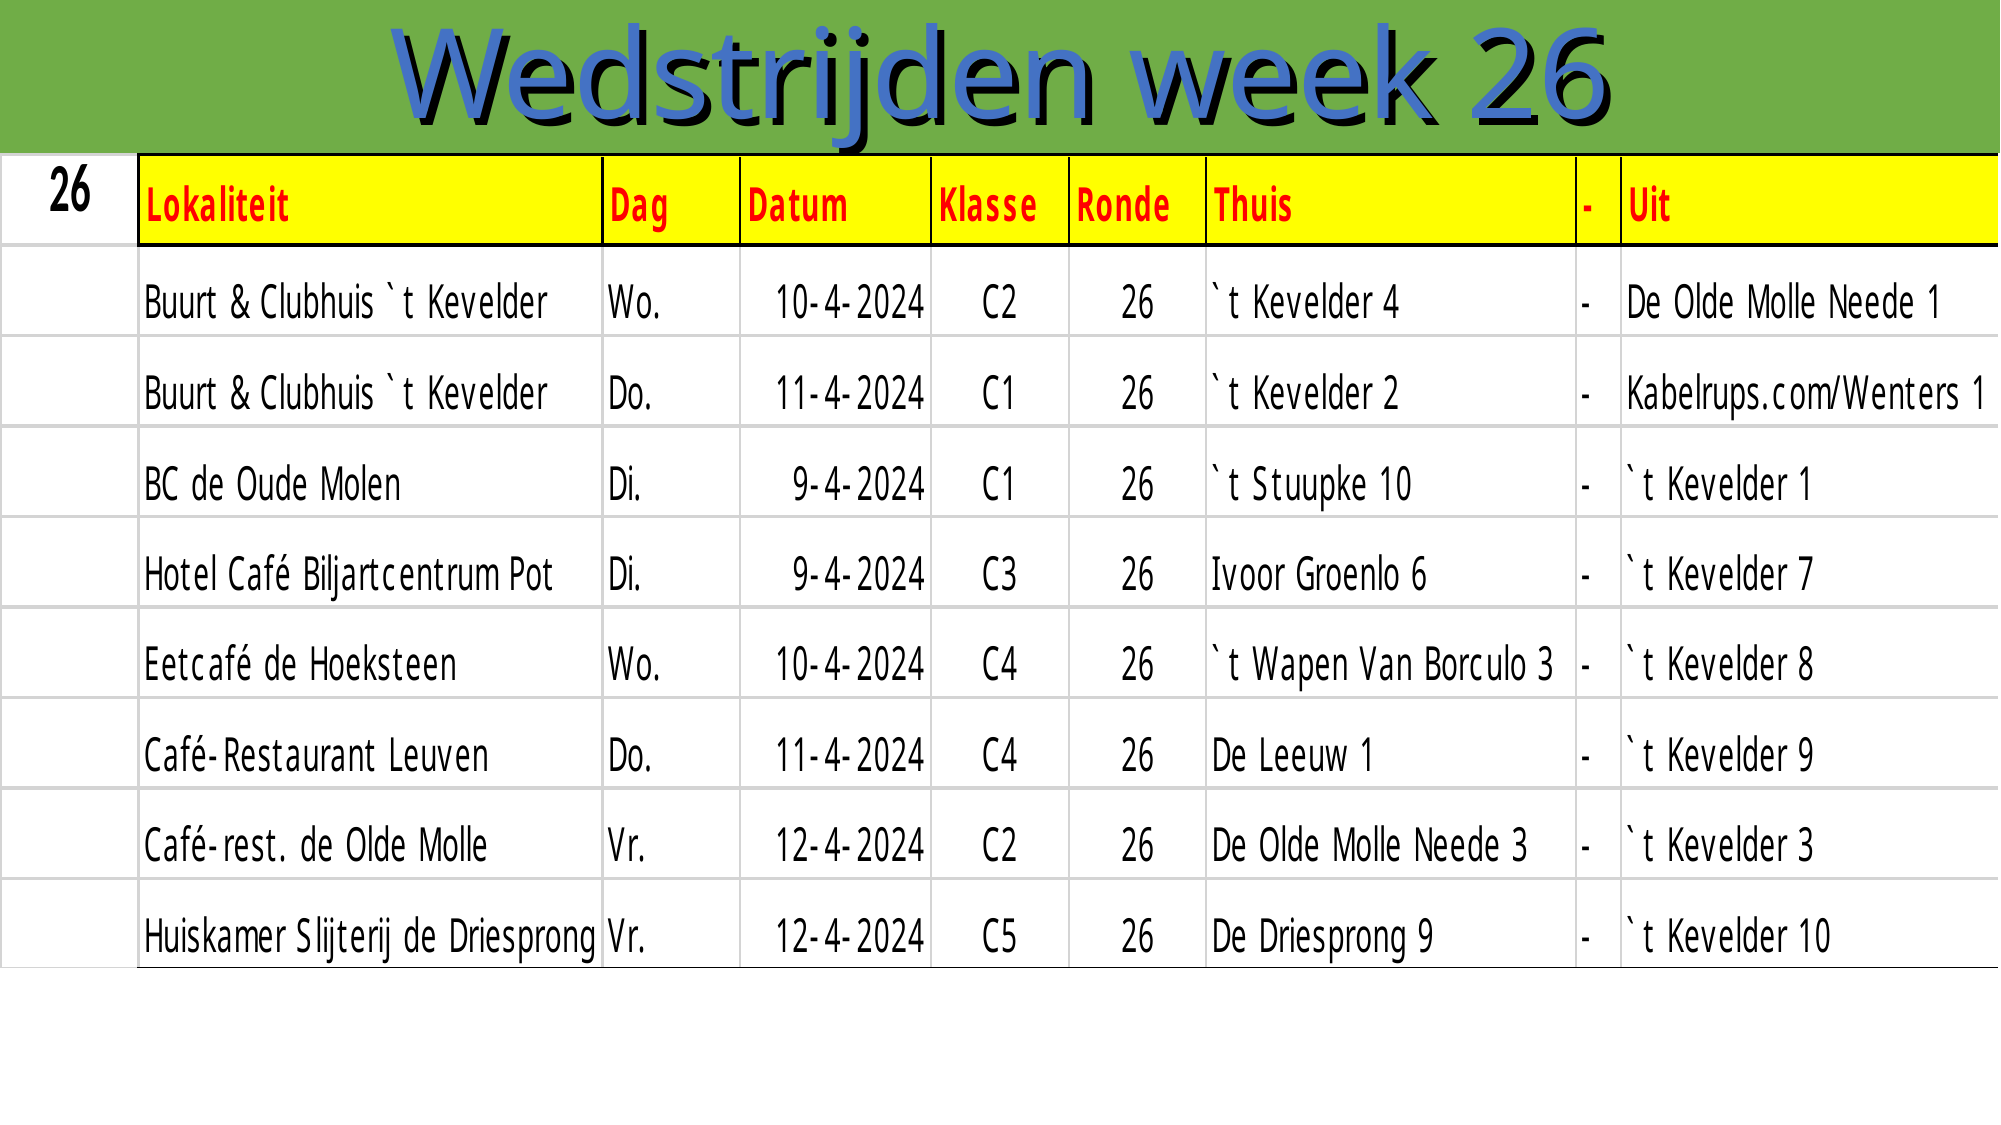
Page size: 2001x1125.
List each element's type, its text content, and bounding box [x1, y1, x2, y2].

title Wedstrijden week 26 [0, 0, 2000, 152]
picture [0, 152, 2000, 971]
